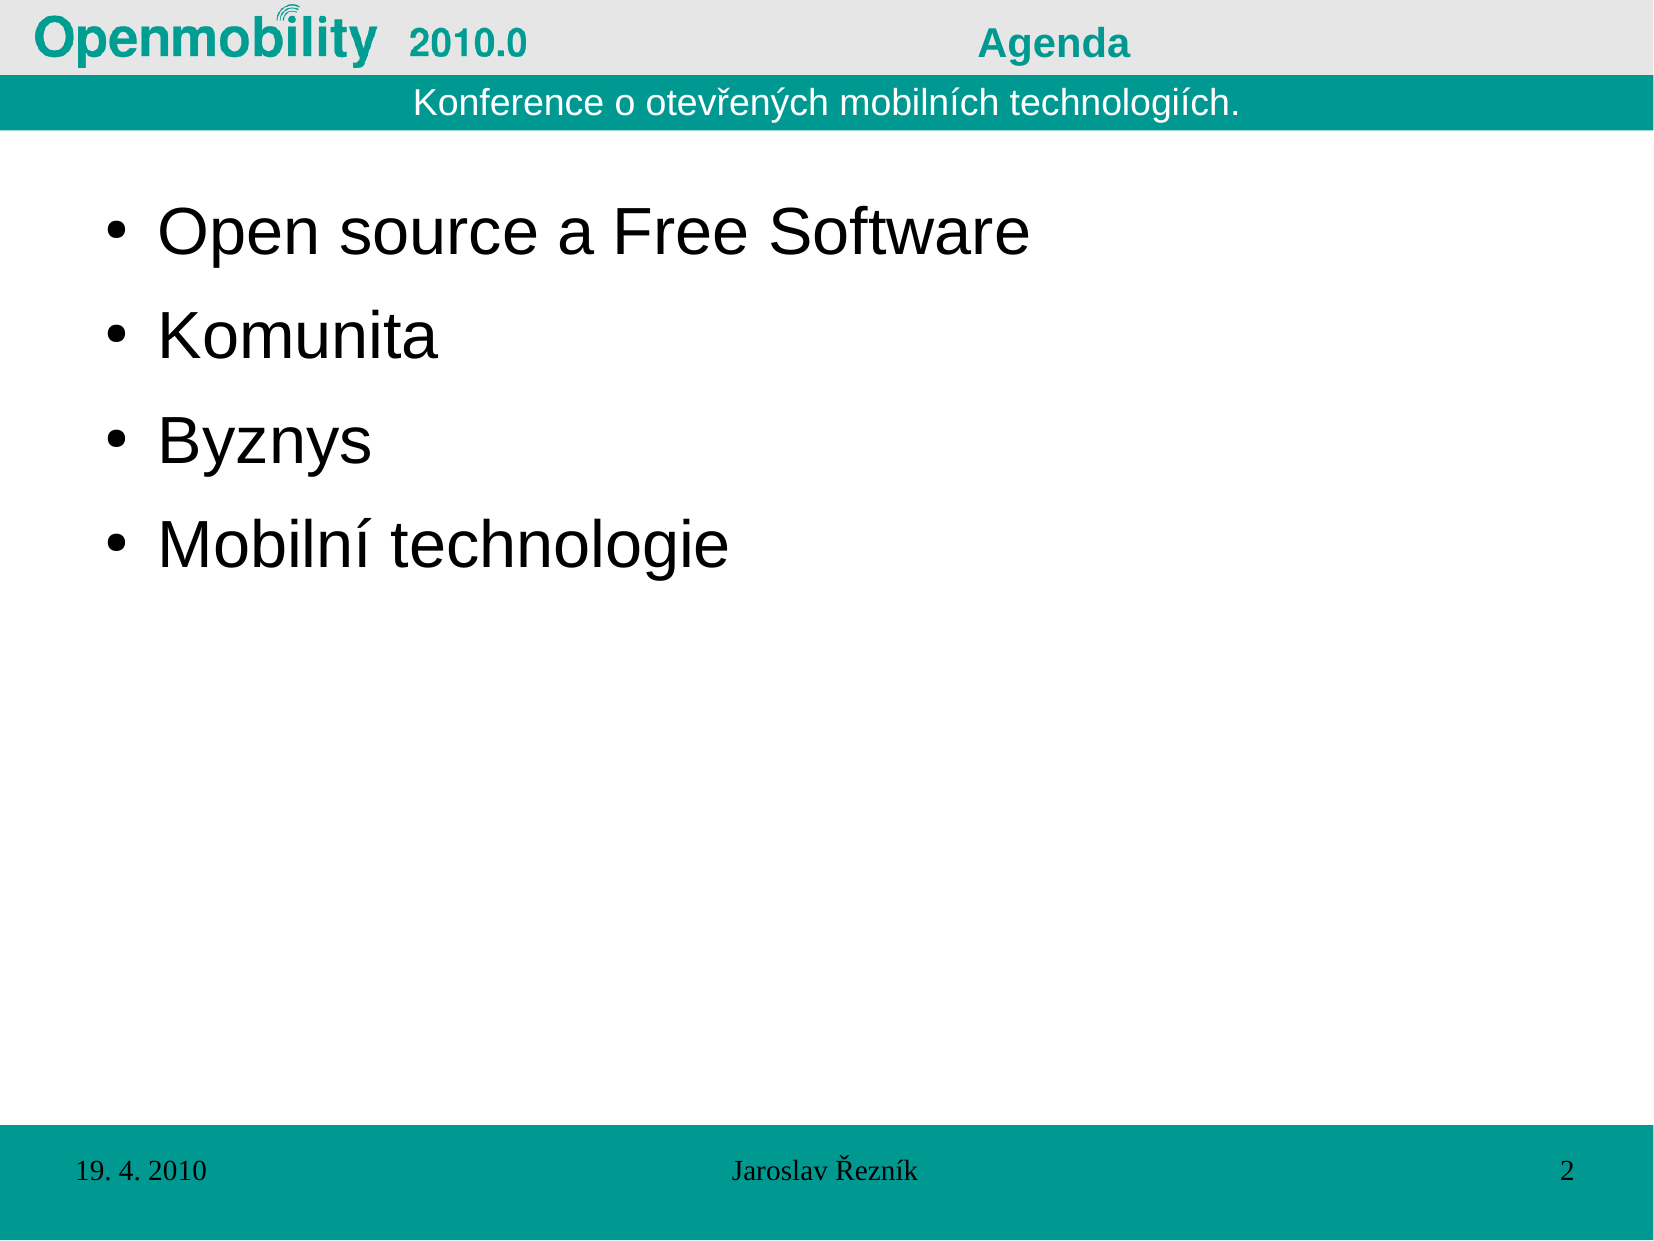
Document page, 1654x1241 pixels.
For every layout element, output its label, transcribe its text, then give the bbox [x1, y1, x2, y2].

list Open source a Free Software Komunita Byznys Mobilní technologie [86, 194, 1576, 1088]
title Agenda [570, 11, 1538, 76]
picture [35, 4, 526, 68]
